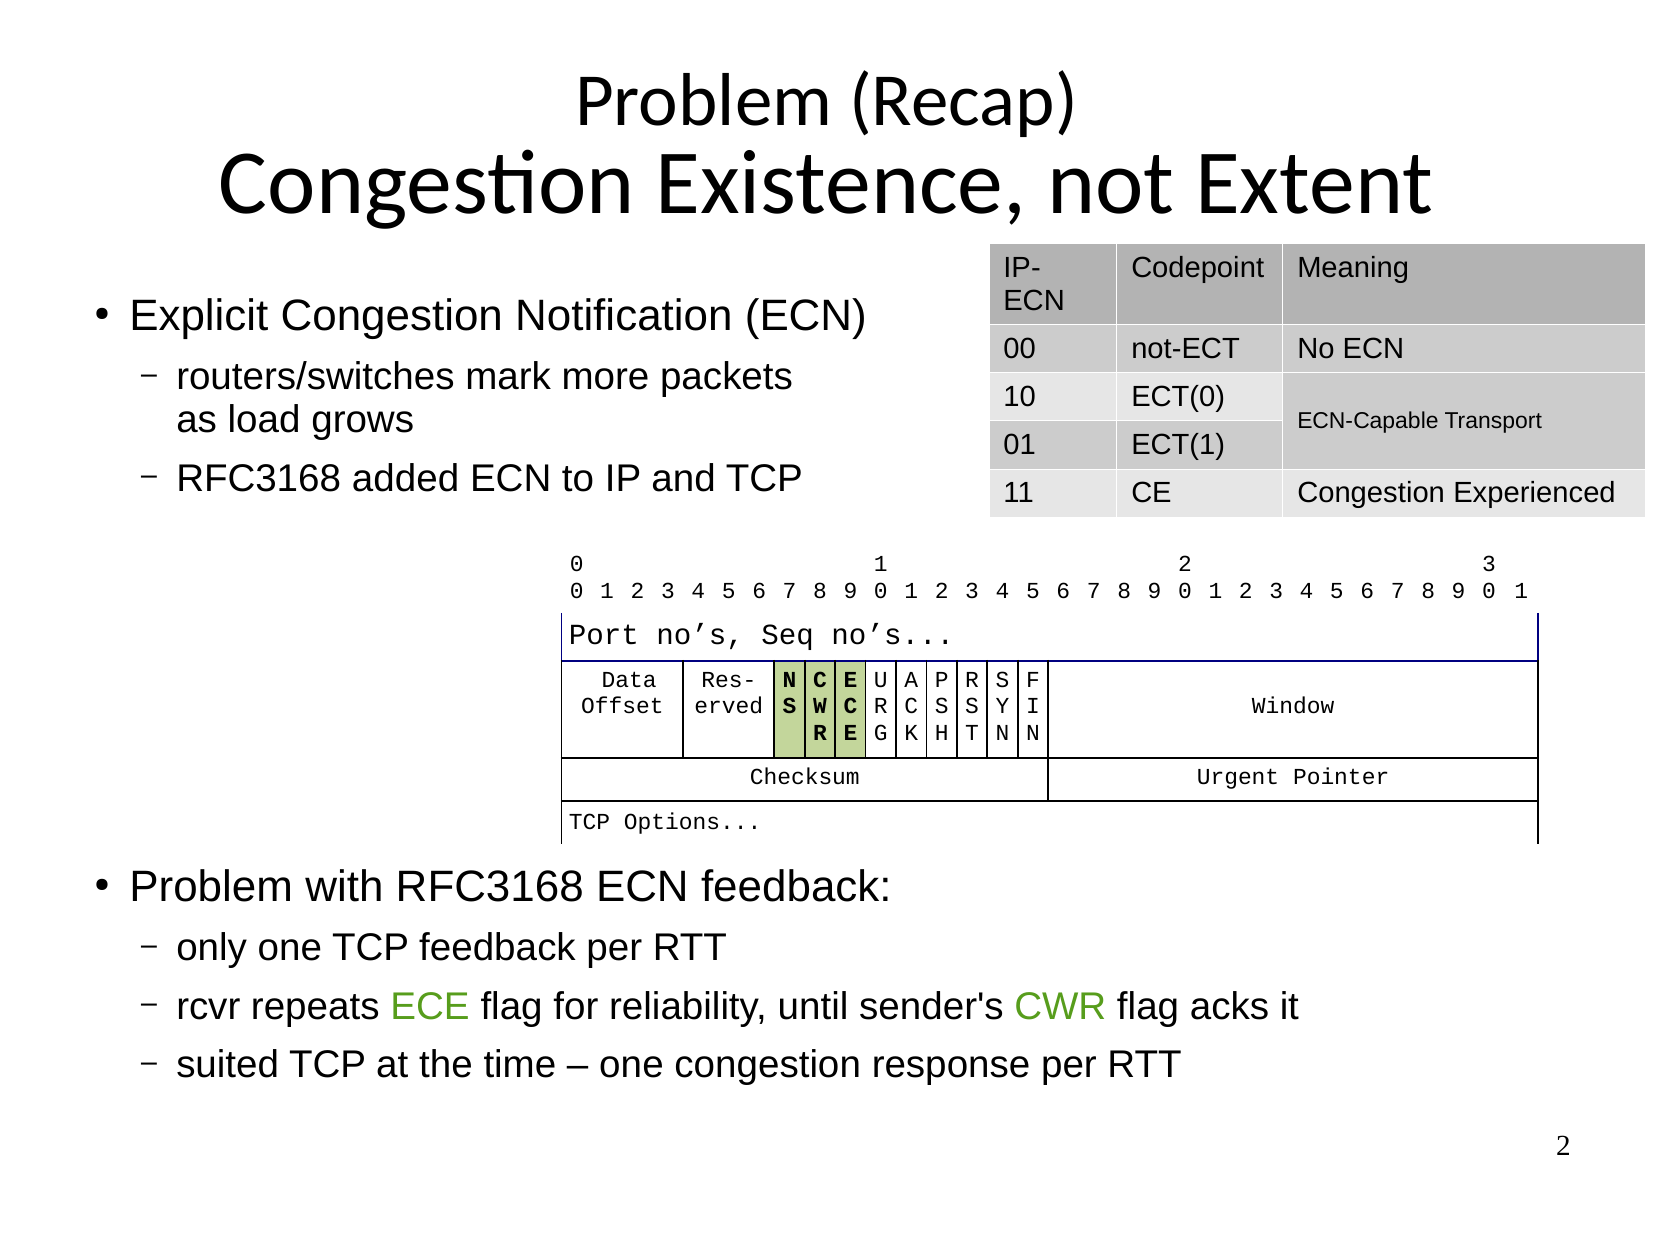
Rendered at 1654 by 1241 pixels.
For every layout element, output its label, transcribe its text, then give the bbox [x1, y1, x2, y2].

table_cell FIN [1019, 662, 1047, 757]
table_header 4 [1291, 543, 1322, 613]
table_cell ACK [897, 662, 926, 757]
title Problem (Recap) Congestion Existence, not Extent [82, 49, 1571, 257]
table_header 3 [1261, 543, 1291, 613]
table_cell Res-erved [684, 662, 773, 757]
table_cell RST [958, 662, 986, 757]
table_cell 01 [990, 421, 1116, 469]
table_cell ECE [836, 662, 865, 757]
table_cell 11 [990, 470, 1116, 517]
table_header 5 [1018, 543, 1048, 613]
table_cell not-ECT [1117, 325, 1282, 372]
table_cell NS [775, 662, 804, 757]
table_cell ECN-Capable Transport [1283, 373, 1645, 469]
table_cell TCP Options... [562, 802, 1537, 844]
table_header 7 [1383, 543, 1413, 613]
table_header IP-ECN [990, 244, 1116, 324]
table_cell Congestion Experienced [1283, 470, 1645, 517]
table_cell ECT(0) [1117, 373, 1282, 420]
table_cell SYN [988, 662, 1017, 757]
table_cell No ECN [1283, 325, 1645, 372]
table_cell URG [866, 662, 895, 757]
table_cell Window [1049, 662, 1537, 757]
table_cell Urgent Pointer [1049, 759, 1537, 800]
table_header 5 [714, 543, 744, 613]
table_cell CE [1117, 470, 1282, 517]
table_header 4 [987, 543, 1018, 613]
table_header 7 [1078, 543, 1109, 613]
table_cell 00 [990, 325, 1116, 372]
table_header 9 [835, 543, 866, 613]
table_header Codepoint [1117, 244, 1282, 324]
table_header 2 [926, 543, 957, 613]
table_header 10 [866, 543, 896, 613]
table_header 1 [896, 543, 926, 613]
table_header 2 [1231, 543, 1261, 613]
table_header 8 [805, 543, 835, 613]
table_header 20 [1170, 543, 1200, 613]
table_header 3 [653, 543, 683, 613]
table_cell ECT(1) [1117, 421, 1282, 469]
table_header 1 [592, 543, 622, 613]
table_header 1 [1504, 543, 1538, 613]
table_header 6 [744, 543, 774, 613]
table_cell Port no’s, Seq no’s... [562, 613, 1537, 660]
table_header 6 [1352, 543, 1383, 613]
table_cell Data Offset [562, 662, 682, 757]
table_cell PSH [927, 662, 956, 757]
table_header 6 [1048, 543, 1078, 613]
table_header 00 [561, 543, 592, 613]
list Explicit Congestion Notification (ECN) routers/switches mark more packets as load grows RFC3168 added ECN to IP and TCP Problem with RFC3168 ECN feedback: only one TCP feedback per RTT rcvr repeats ECE flag for reliability, until sender's CWR flag acks it suited TCP at the time – one congestion response per RTT [82, 290, 1571, 1087]
table_header 7 [774, 543, 805, 613]
table_header 2 [622, 543, 653, 613]
table_header 3 [957, 543, 987, 613]
table_cell 10 [990, 373, 1116, 420]
table_cell Checksum [562, 759, 1047, 800]
table_header 30 [1474, 543, 1504, 613]
table_header 9 [1139, 543, 1170, 613]
table_header Meaning [1283, 244, 1645, 324]
table_header 9 [1443, 543, 1474, 613]
table_cell CWR [806, 662, 834, 757]
table_header 8 [1413, 543, 1443, 613]
table_header 1 [1200, 543, 1231, 613]
table_header 4 [683, 543, 714, 613]
table_header 5 [1322, 543, 1352, 613]
table_header 8 [1109, 543, 1139, 613]
